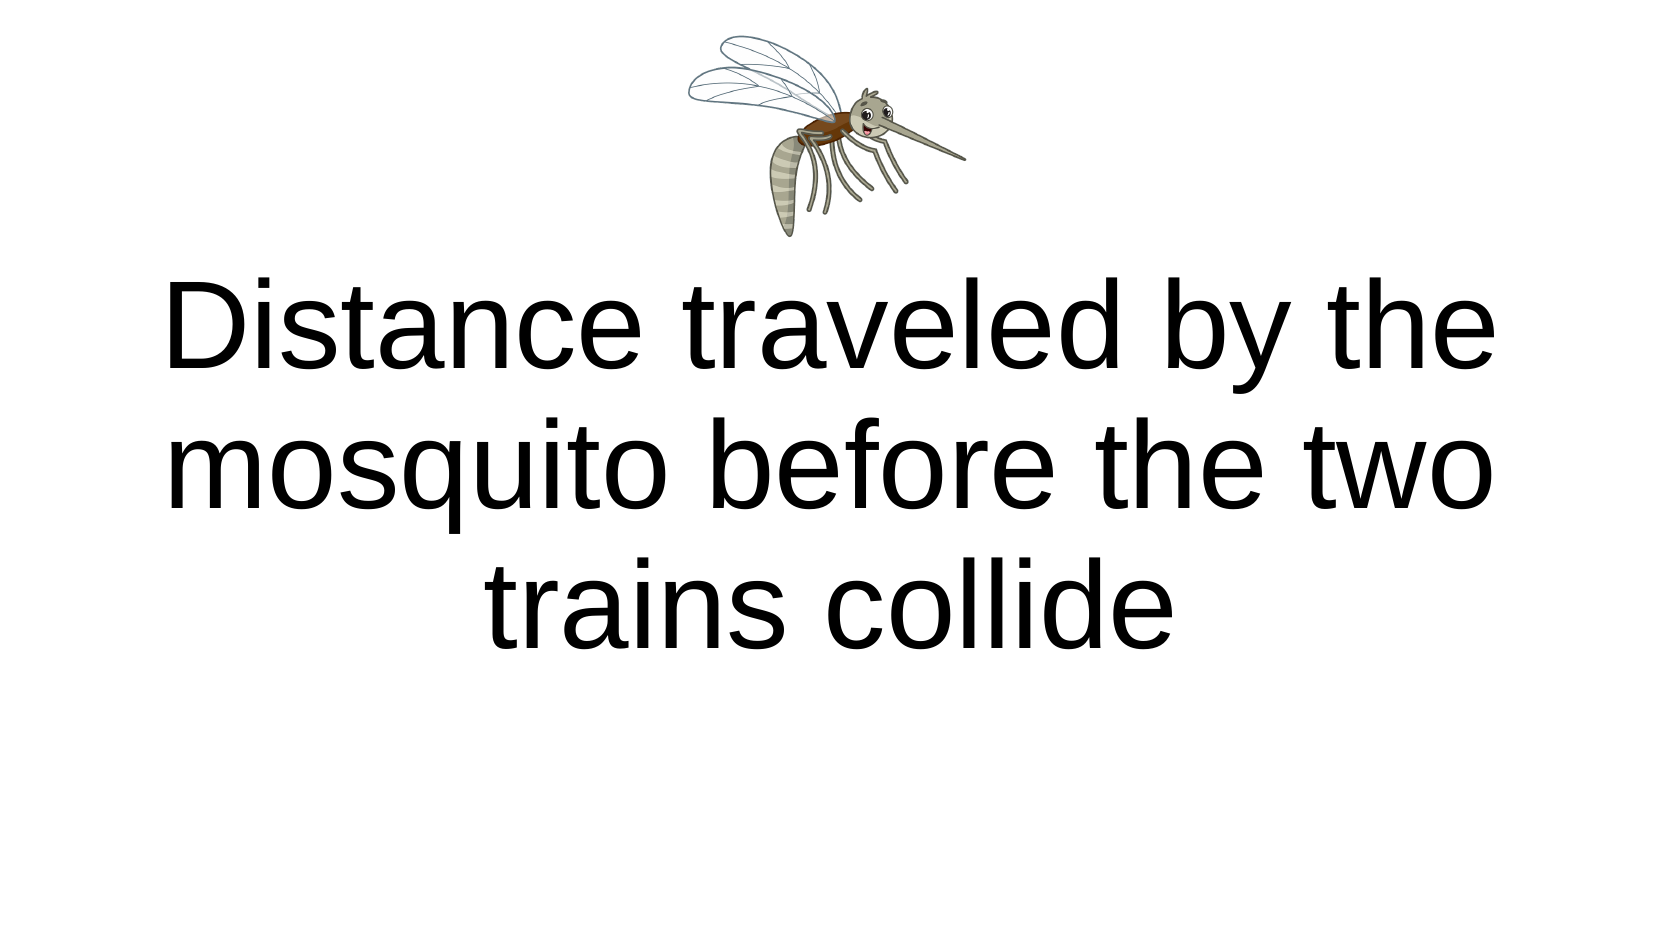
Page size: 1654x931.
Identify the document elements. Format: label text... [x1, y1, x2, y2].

subtitle Distance traveled by the mosquito before the two trains collide [86, 105, 1576, 826]
picture [686, 33, 968, 105]
